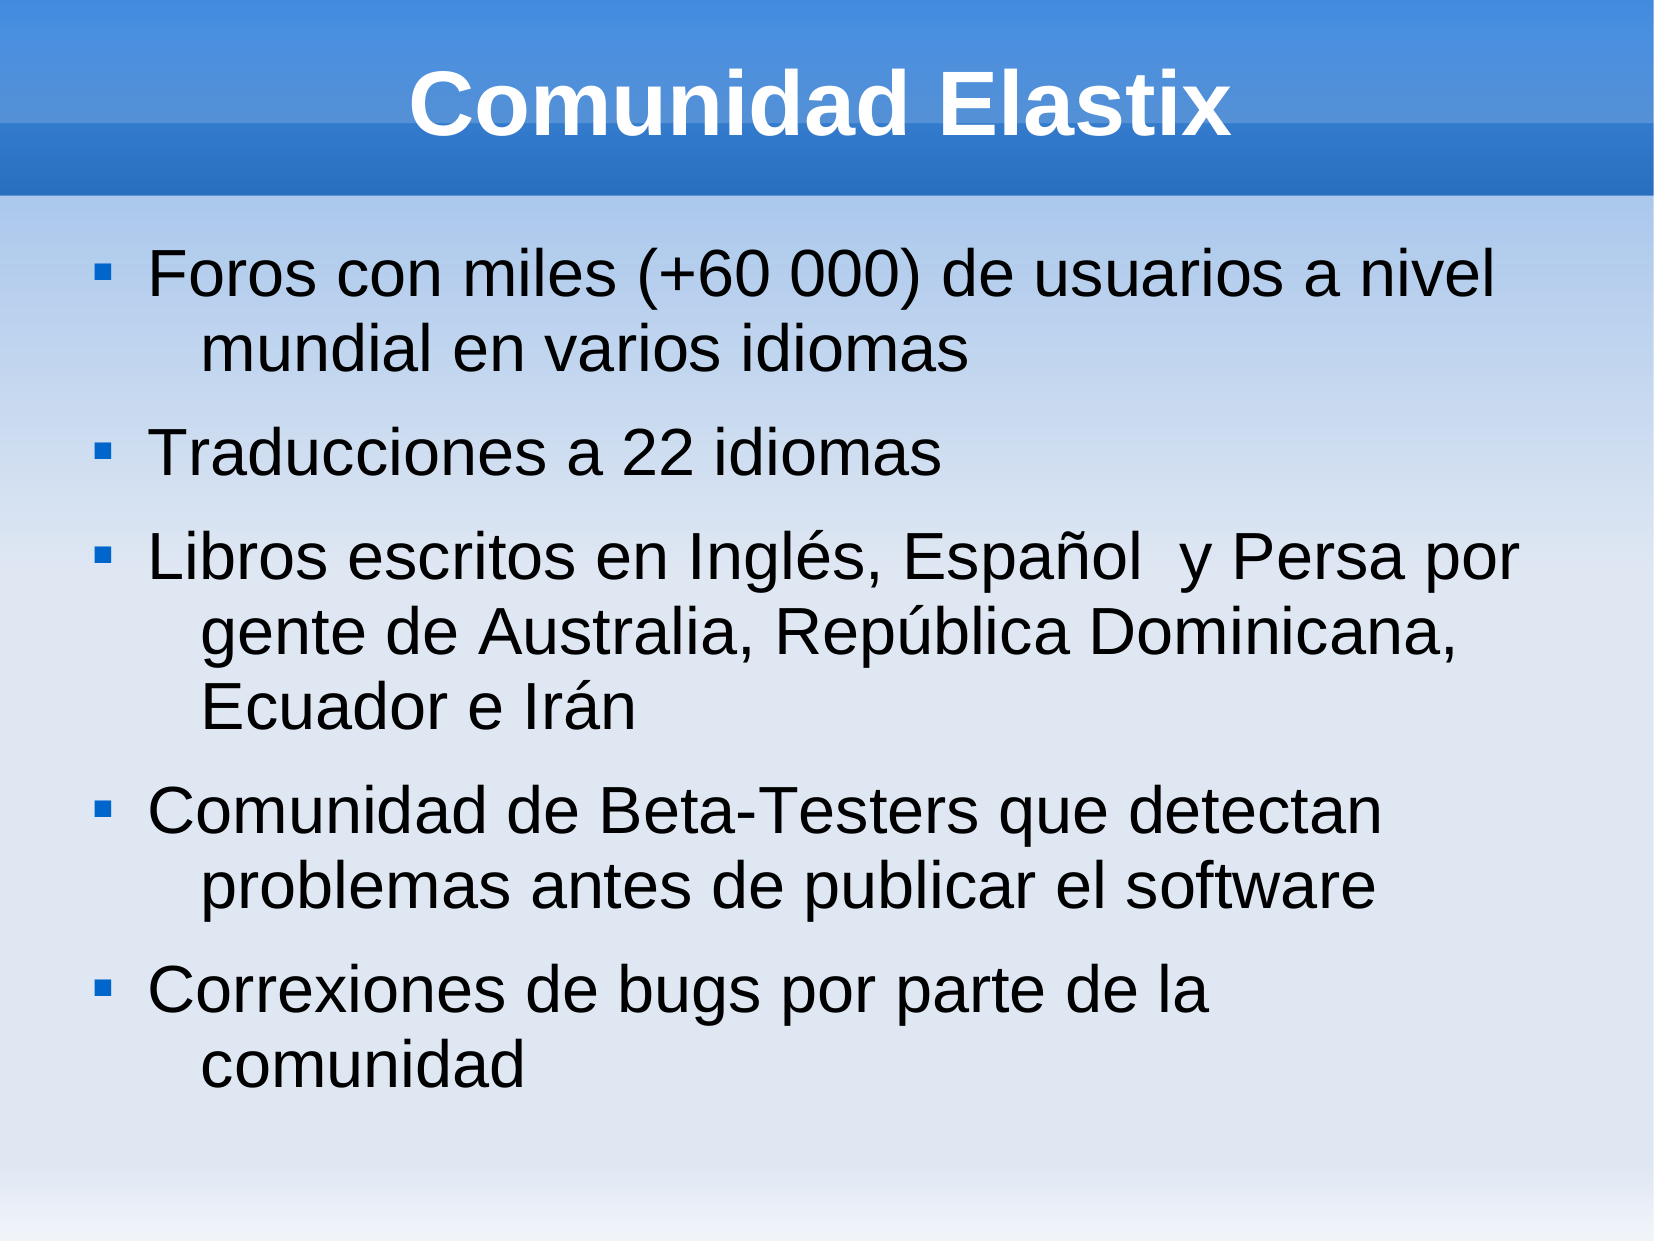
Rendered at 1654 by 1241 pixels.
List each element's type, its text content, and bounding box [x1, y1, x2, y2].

list Foros con miles (+60 000) de usuarios a nivel mundial en varios idiomas Traducciones a 22 idiomas Libros escritos en Inglés, Español y Persa por gente de Australia, República Dominicana, Ecuador e Irán Comunidad de Beta-Testers que detectan problemas antes de publicar el software Correxiones de bugs por parte de la comunidad [59, 236, 1548, 1207]
picture [0, 0, 1654, 1241]
title Comunidad Elastix [76, 0, 1565, 208]
